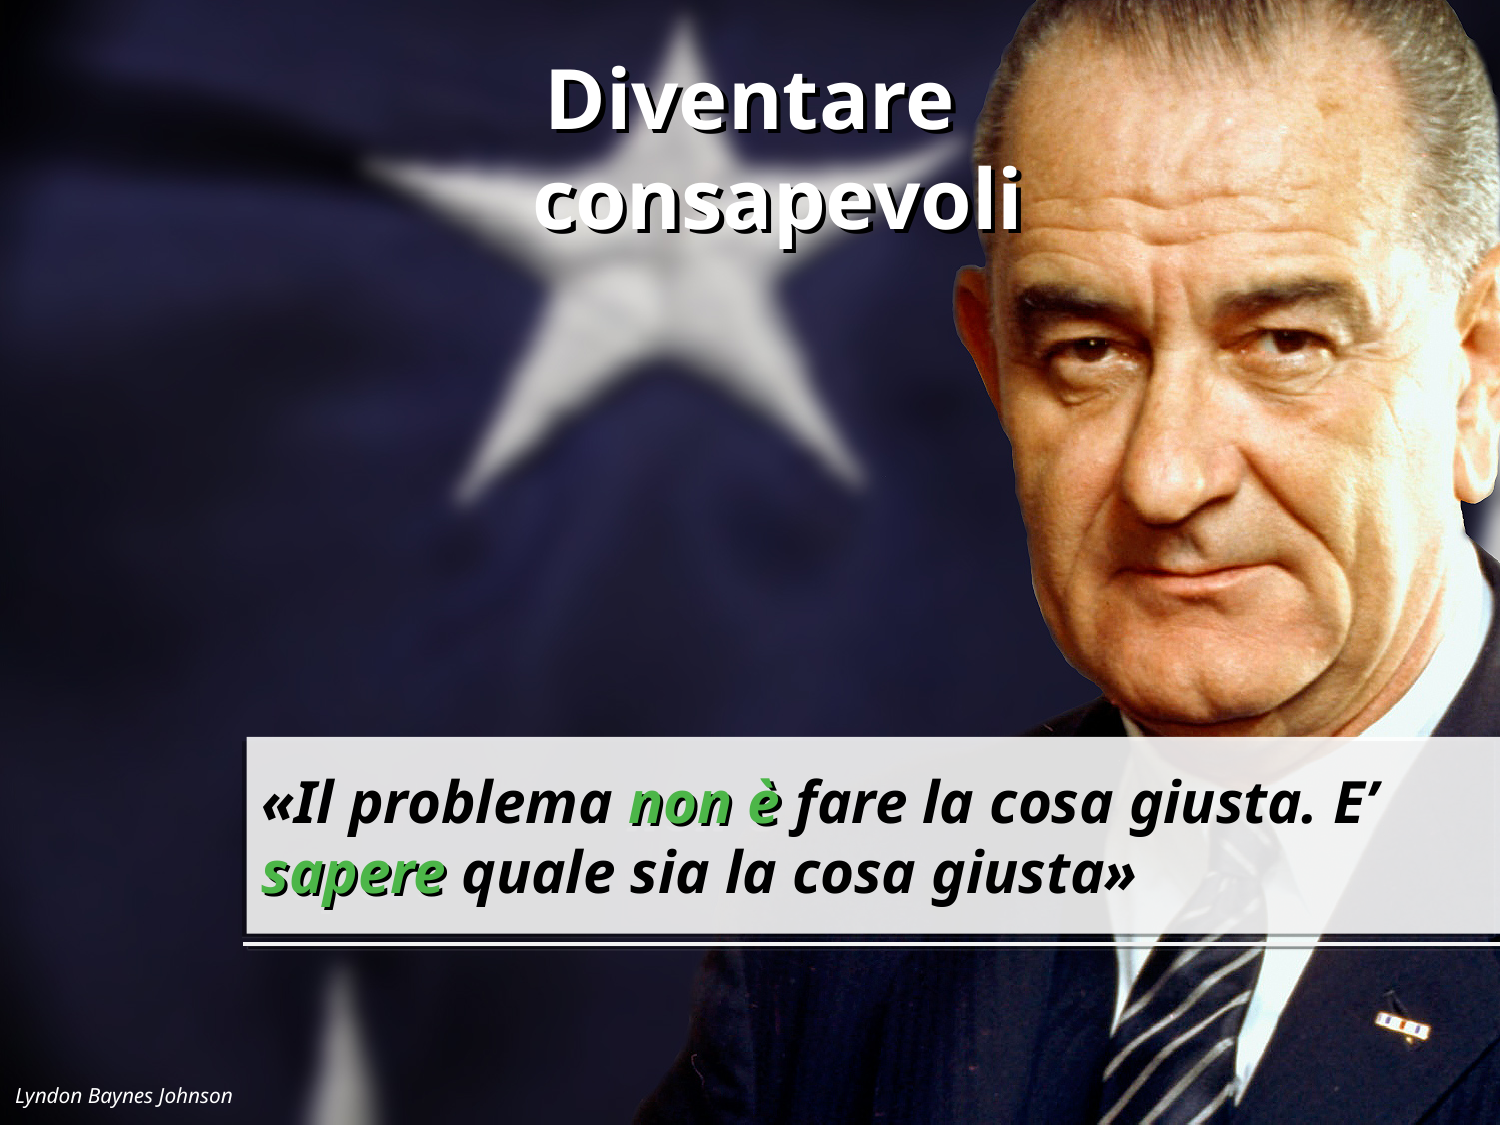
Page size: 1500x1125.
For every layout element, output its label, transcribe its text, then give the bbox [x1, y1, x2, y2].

text_box Diventare consapevoli [275, 38, 1225, 254]
text_box «Il problema non è fare la cosa giusta. E’ sapere quale sia la cosa giusta» [247, 737, 1500, 934]
picture [0, 0, 1500, 1125]
text_box Lyndon Baynes Johnson [0, 1075, 673, 1115]
